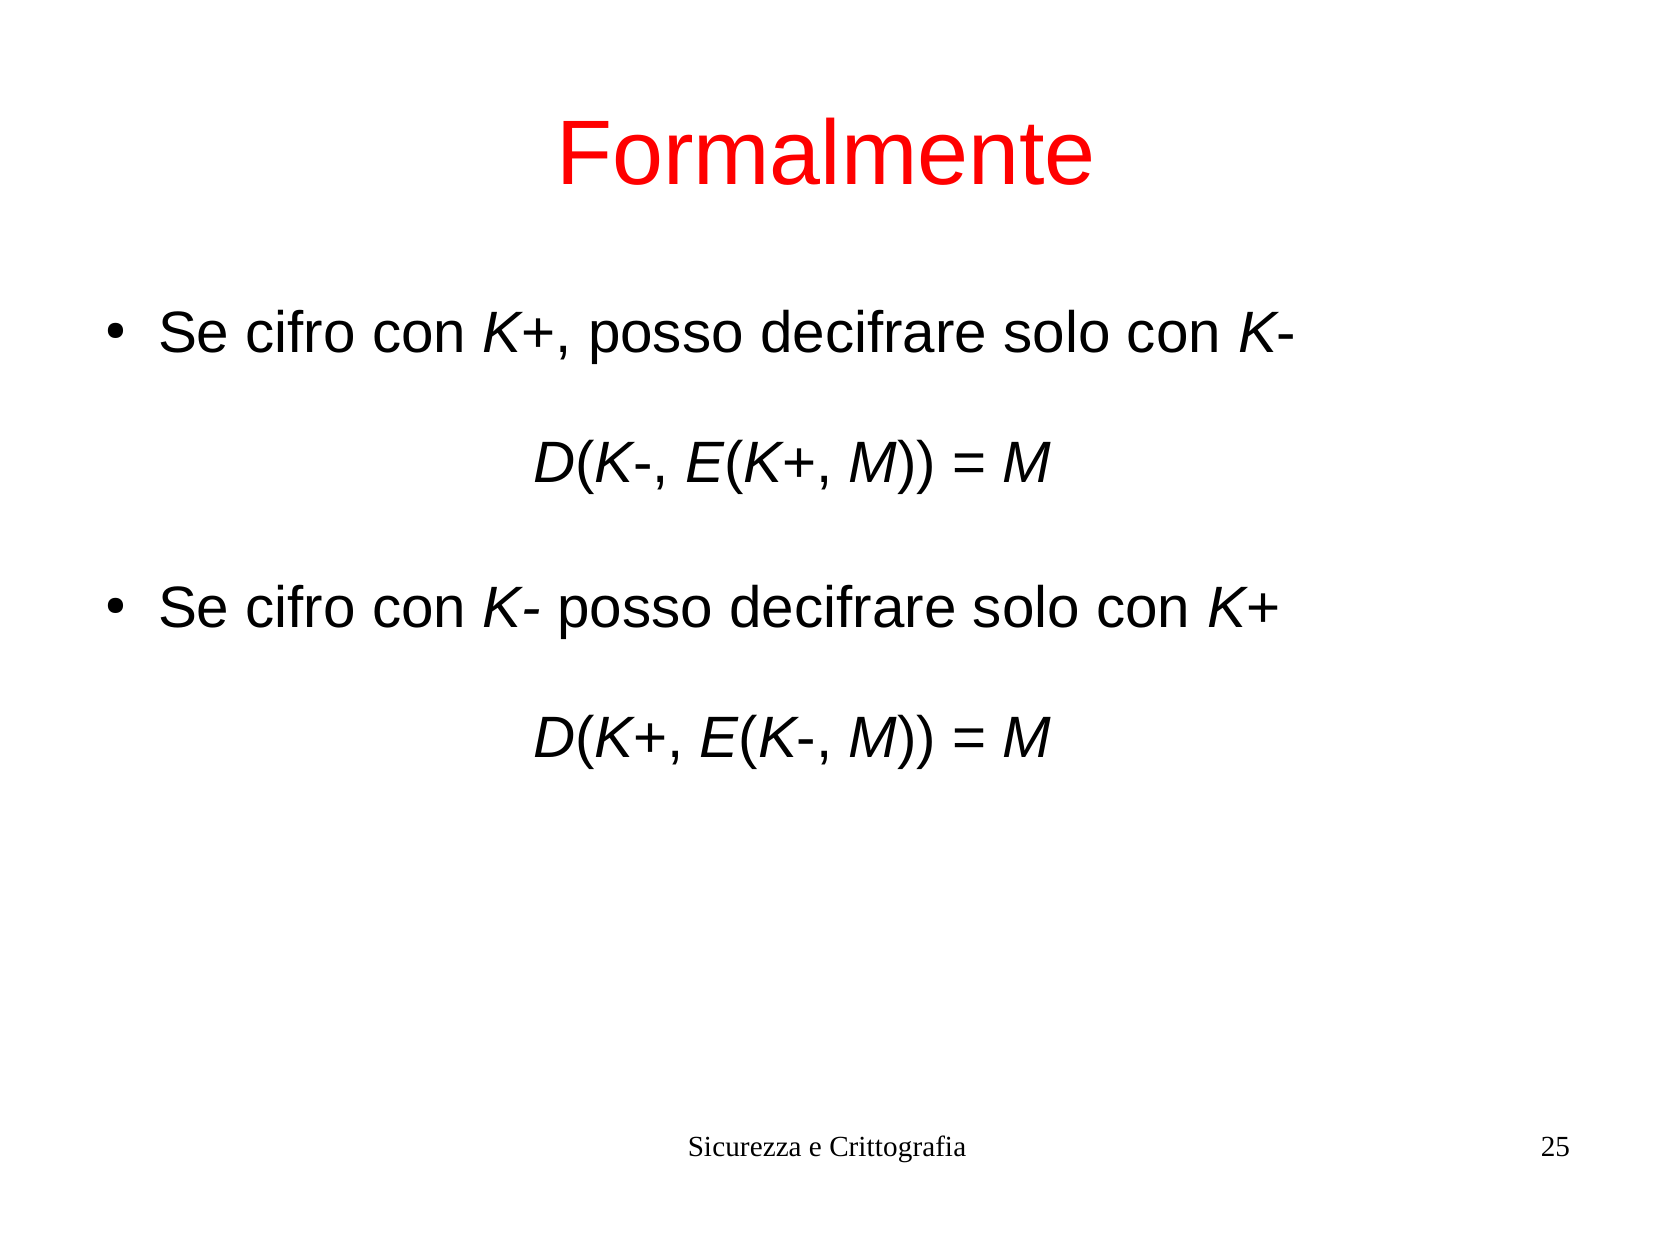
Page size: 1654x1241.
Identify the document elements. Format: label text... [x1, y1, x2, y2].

title Formalmente [82, 49, 1571, 257]
list Se cifro con K+, posso decifrare solo con K- D(K-, E(K+, M)) = M Se cifro con K- posso decifrare solo con K+ D(K+, E(K-, M)) = M [87, 300, 1576, 1119]
